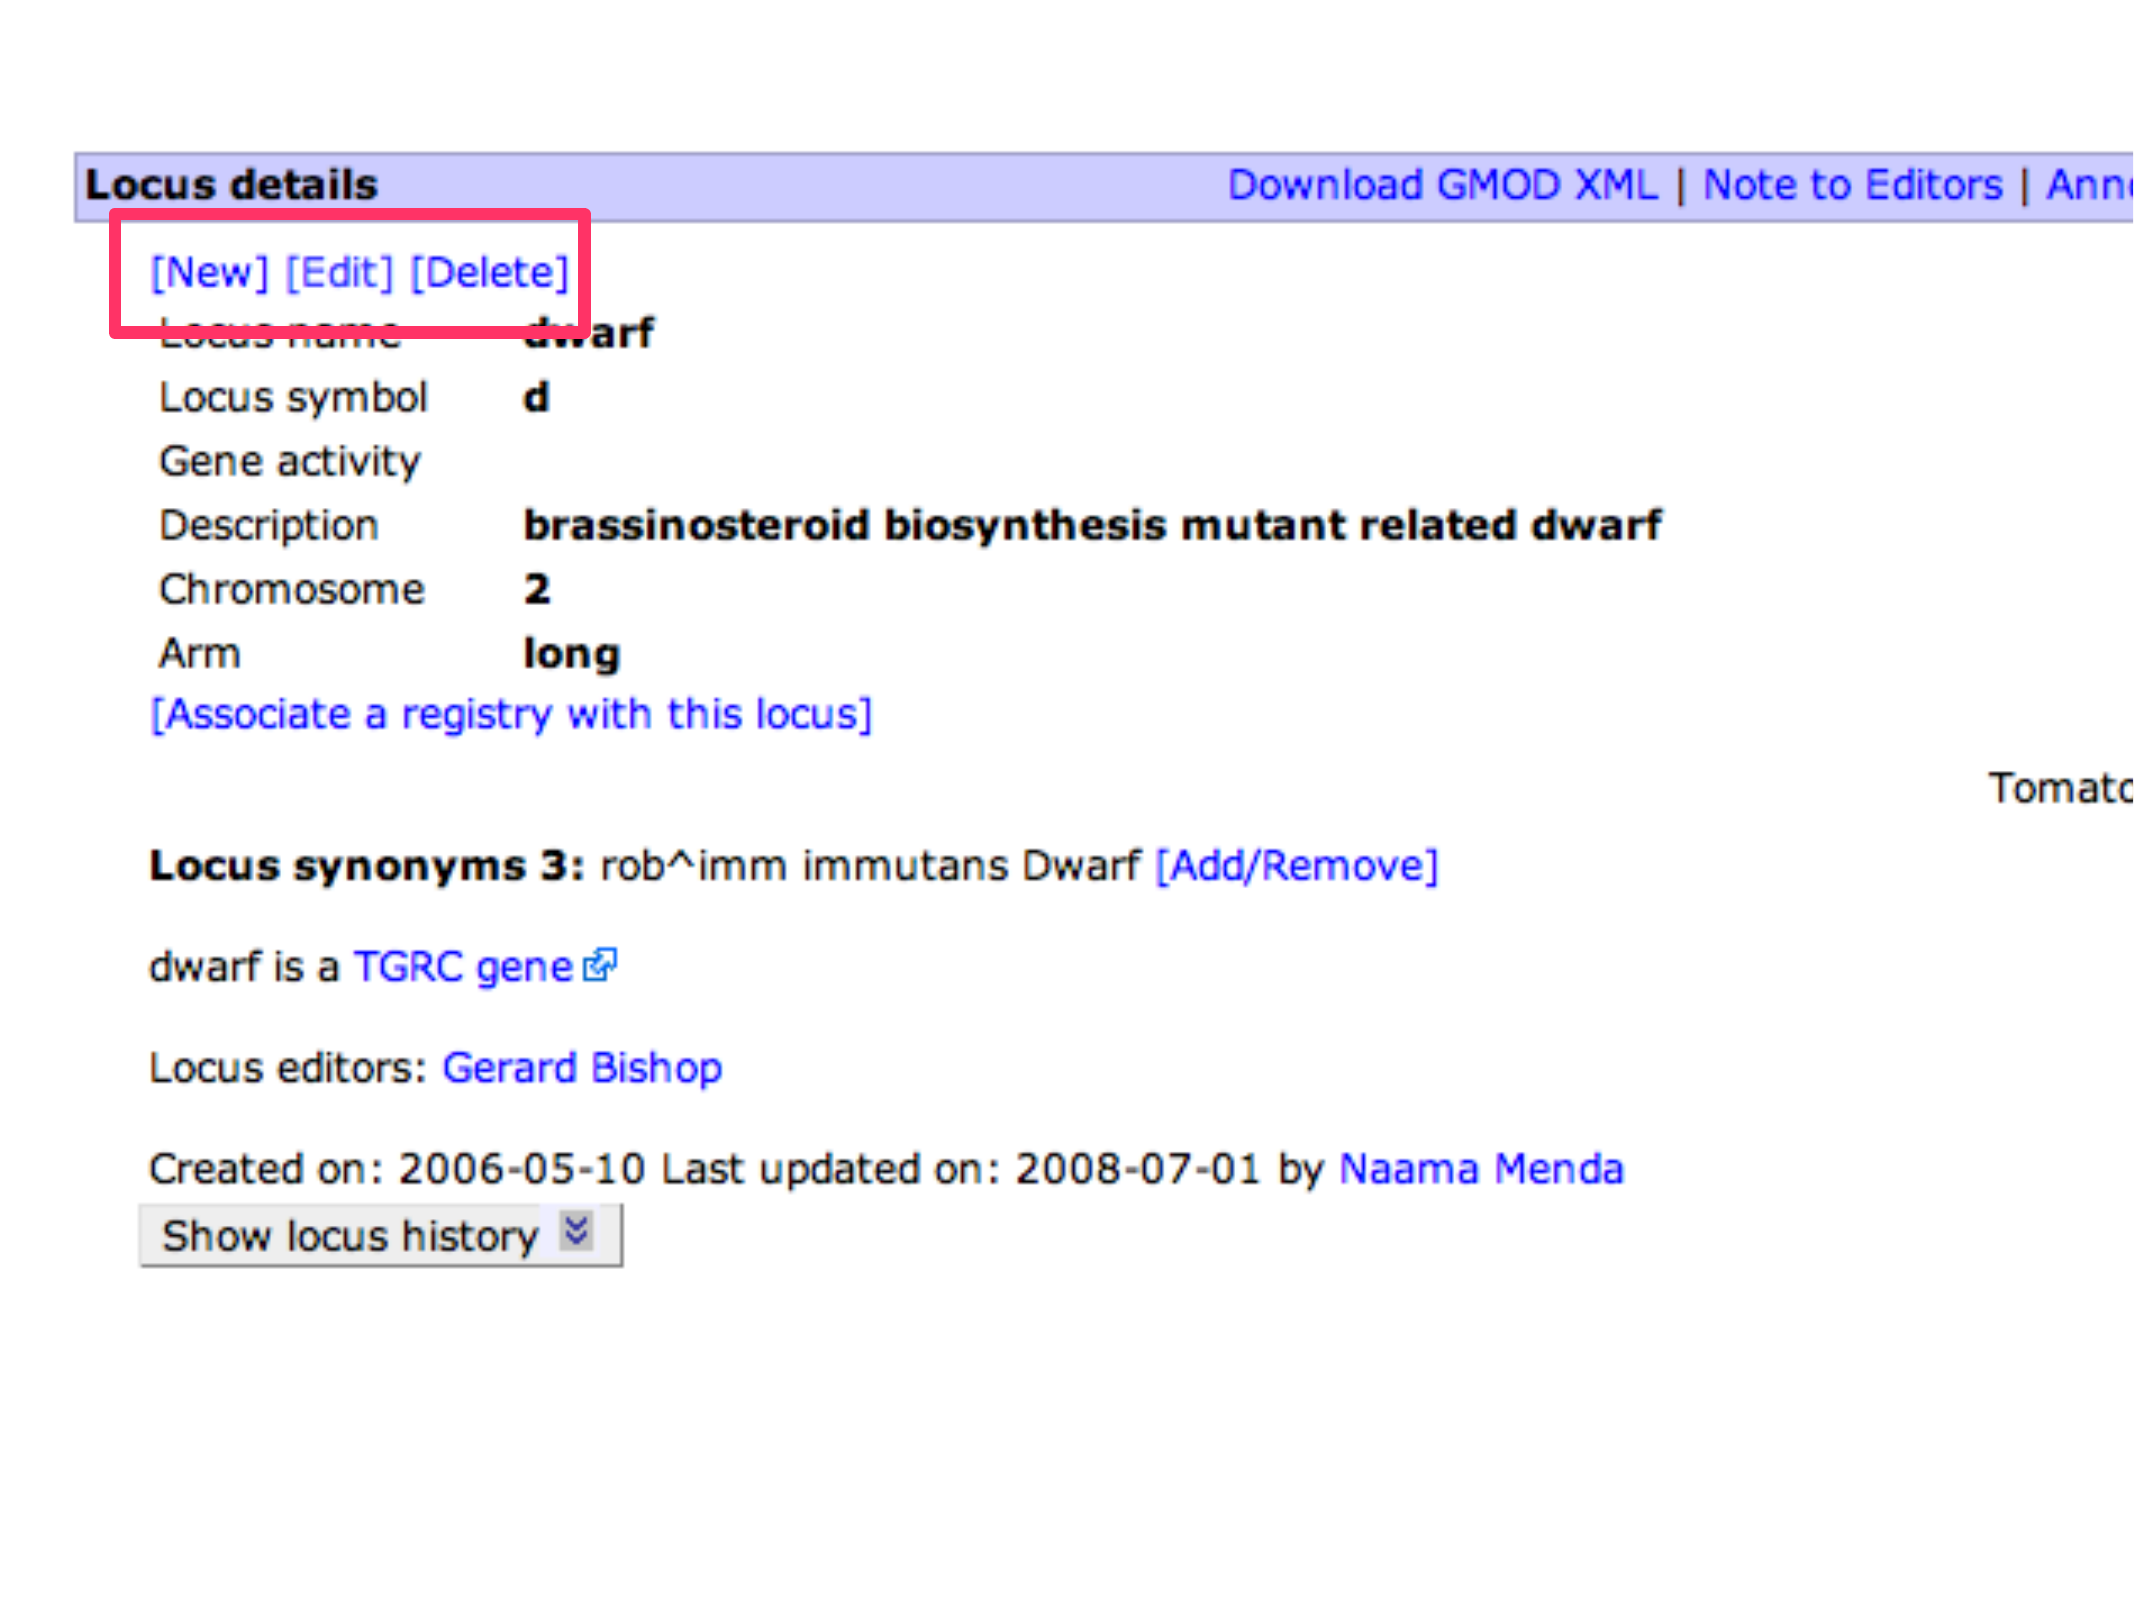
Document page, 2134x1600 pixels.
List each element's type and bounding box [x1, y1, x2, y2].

picture [18, 106, 2134, 1316]
